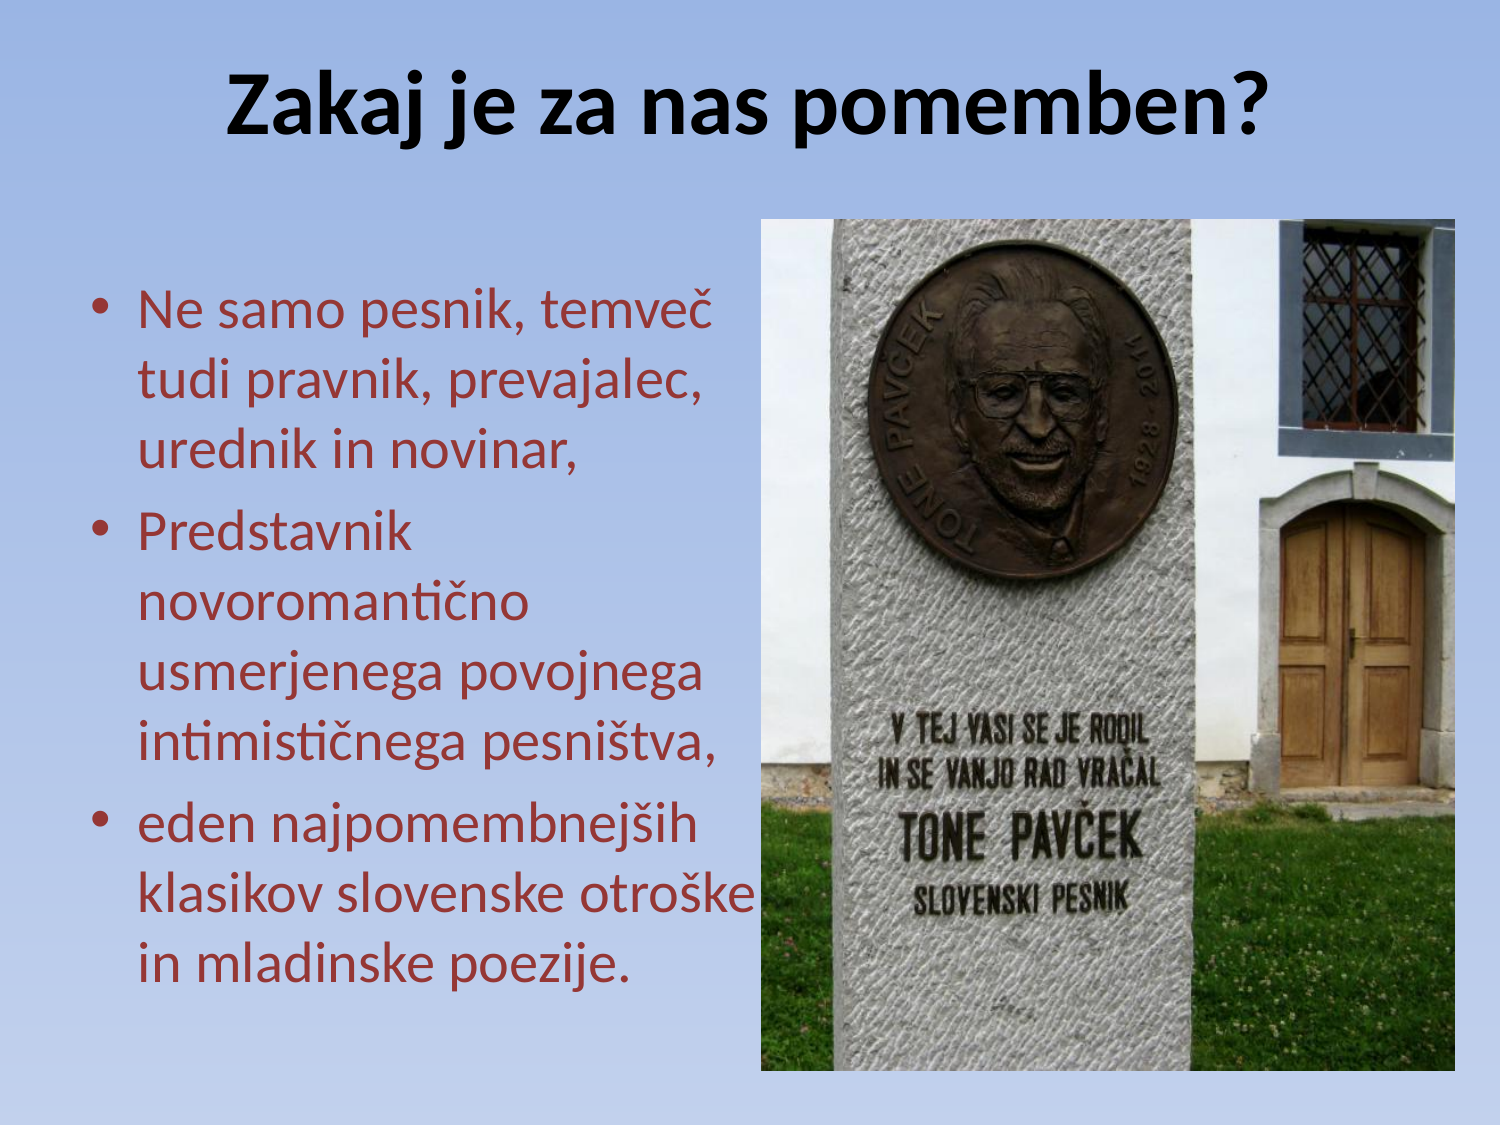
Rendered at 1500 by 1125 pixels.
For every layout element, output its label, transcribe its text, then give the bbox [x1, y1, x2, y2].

title Zakaj je za nas pomemben? [0, 0, 1500, 197]
list Ne samo pesnik, temveč tudi pravnik, prevajalec, urednik in novinar, Predstavnik novoromantično usmerjenega povojnega intimističnega pesništva, eden najpomembnejših klasikov slovenske otroške in mladinske poezije. [75, 262, 761, 1071]
picture [761, 219, 1455, 1071]
